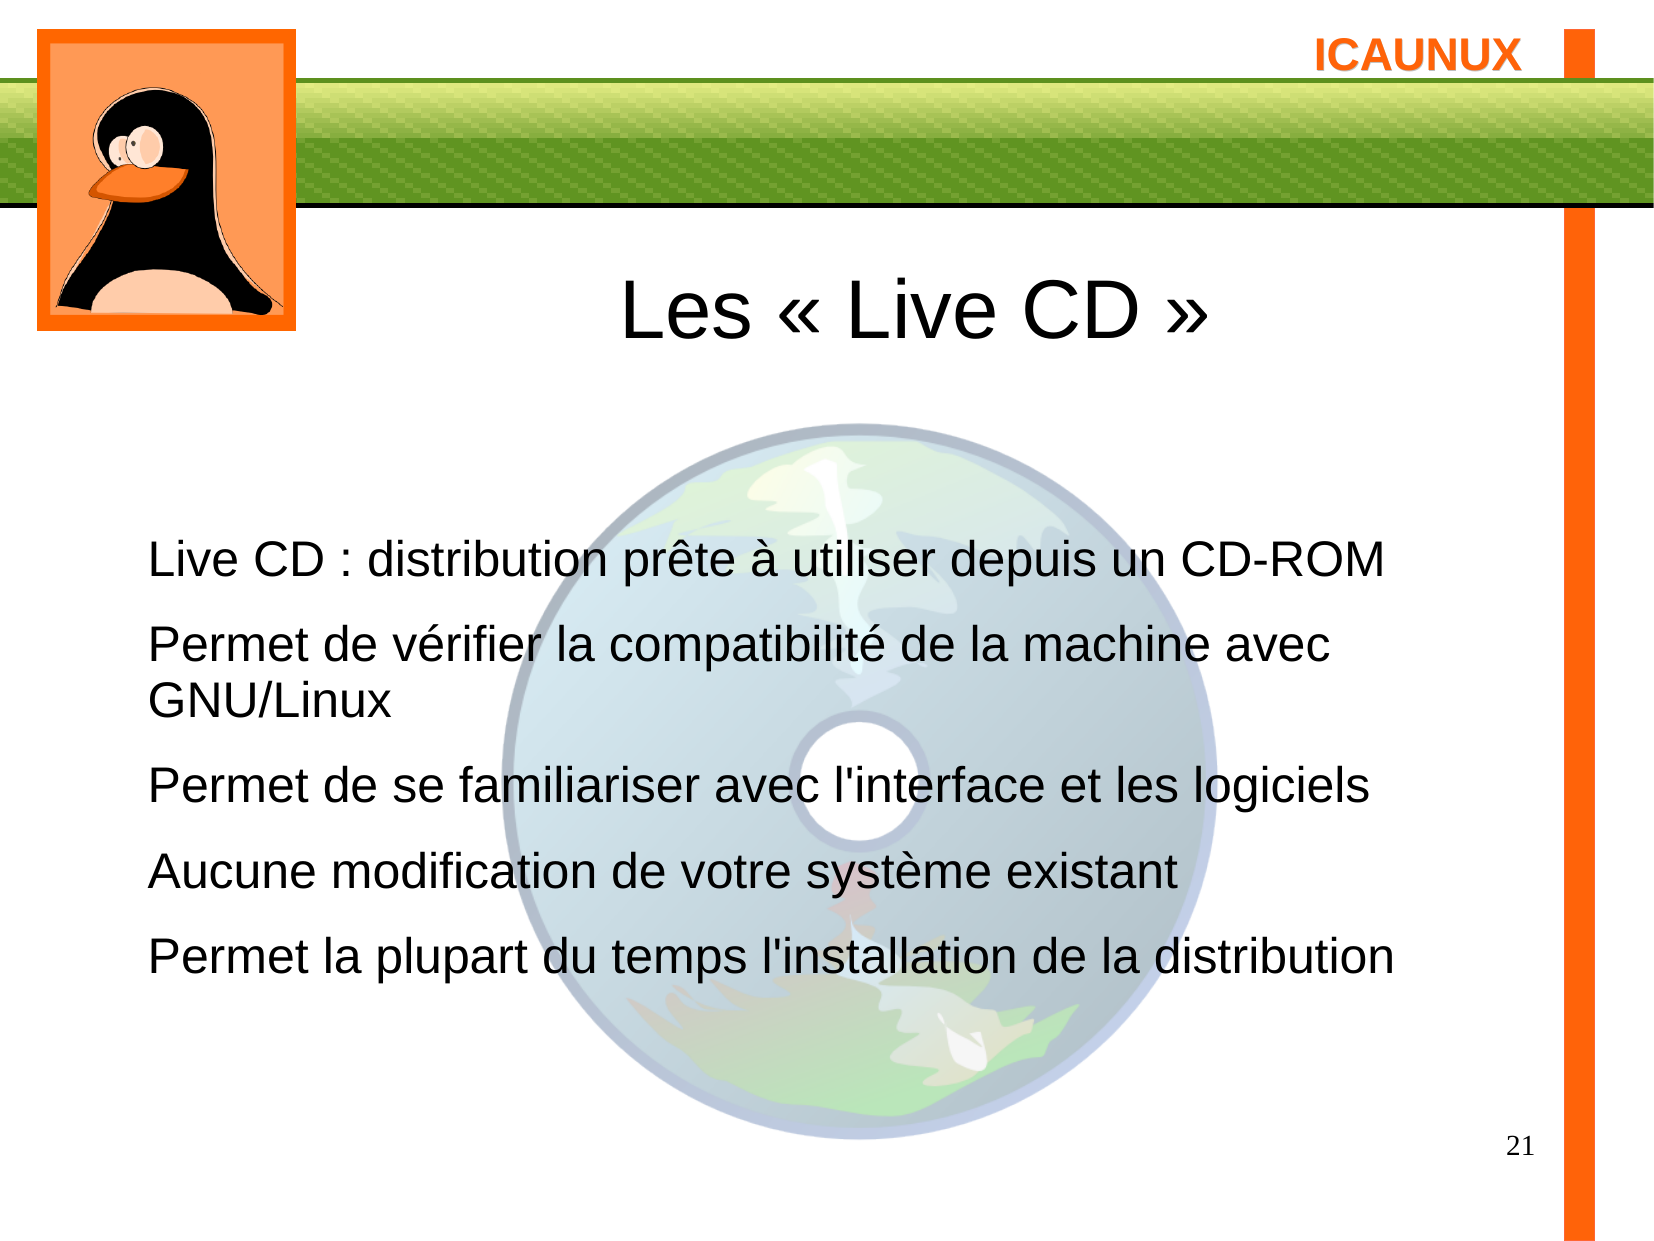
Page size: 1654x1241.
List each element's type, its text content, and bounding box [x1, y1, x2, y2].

list Live CD : distribution prête à utiliser depuis un CD-ROM Permet de vérifier la compatibilité de la machine avec GNU/Linux Permet de se familiariser avec l'interface et les logiciels Aucune modification de votre système existant Permet la plupart du temps l'installation de la distribution [147, 531, 1571, 1153]
picture [472, 394, 1230, 531]
picture [0, 29, 1654, 331]
title Les « Live CD » [324, 235, 1506, 384]
